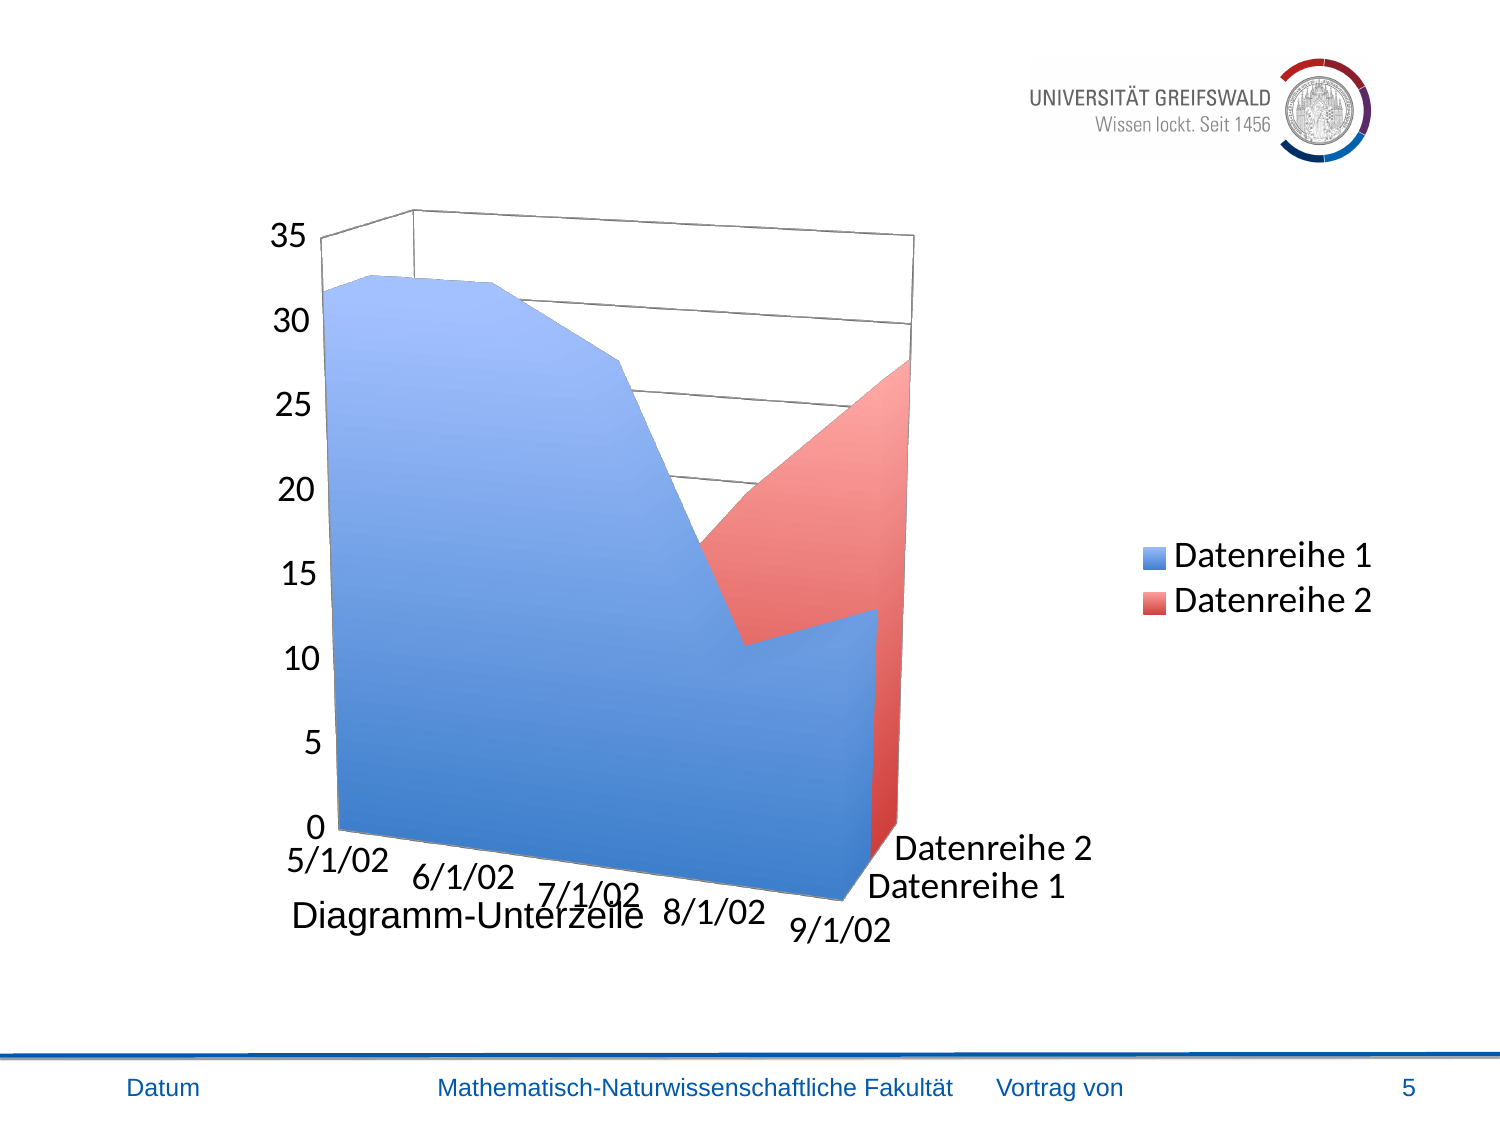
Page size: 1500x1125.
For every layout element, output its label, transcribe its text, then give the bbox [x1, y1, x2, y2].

picture [1030, 58, 1372, 163]
chart [231, 194, 1398, 968]
text_box Diagramm-Unterzeile [276, 883, 1193, 944]
